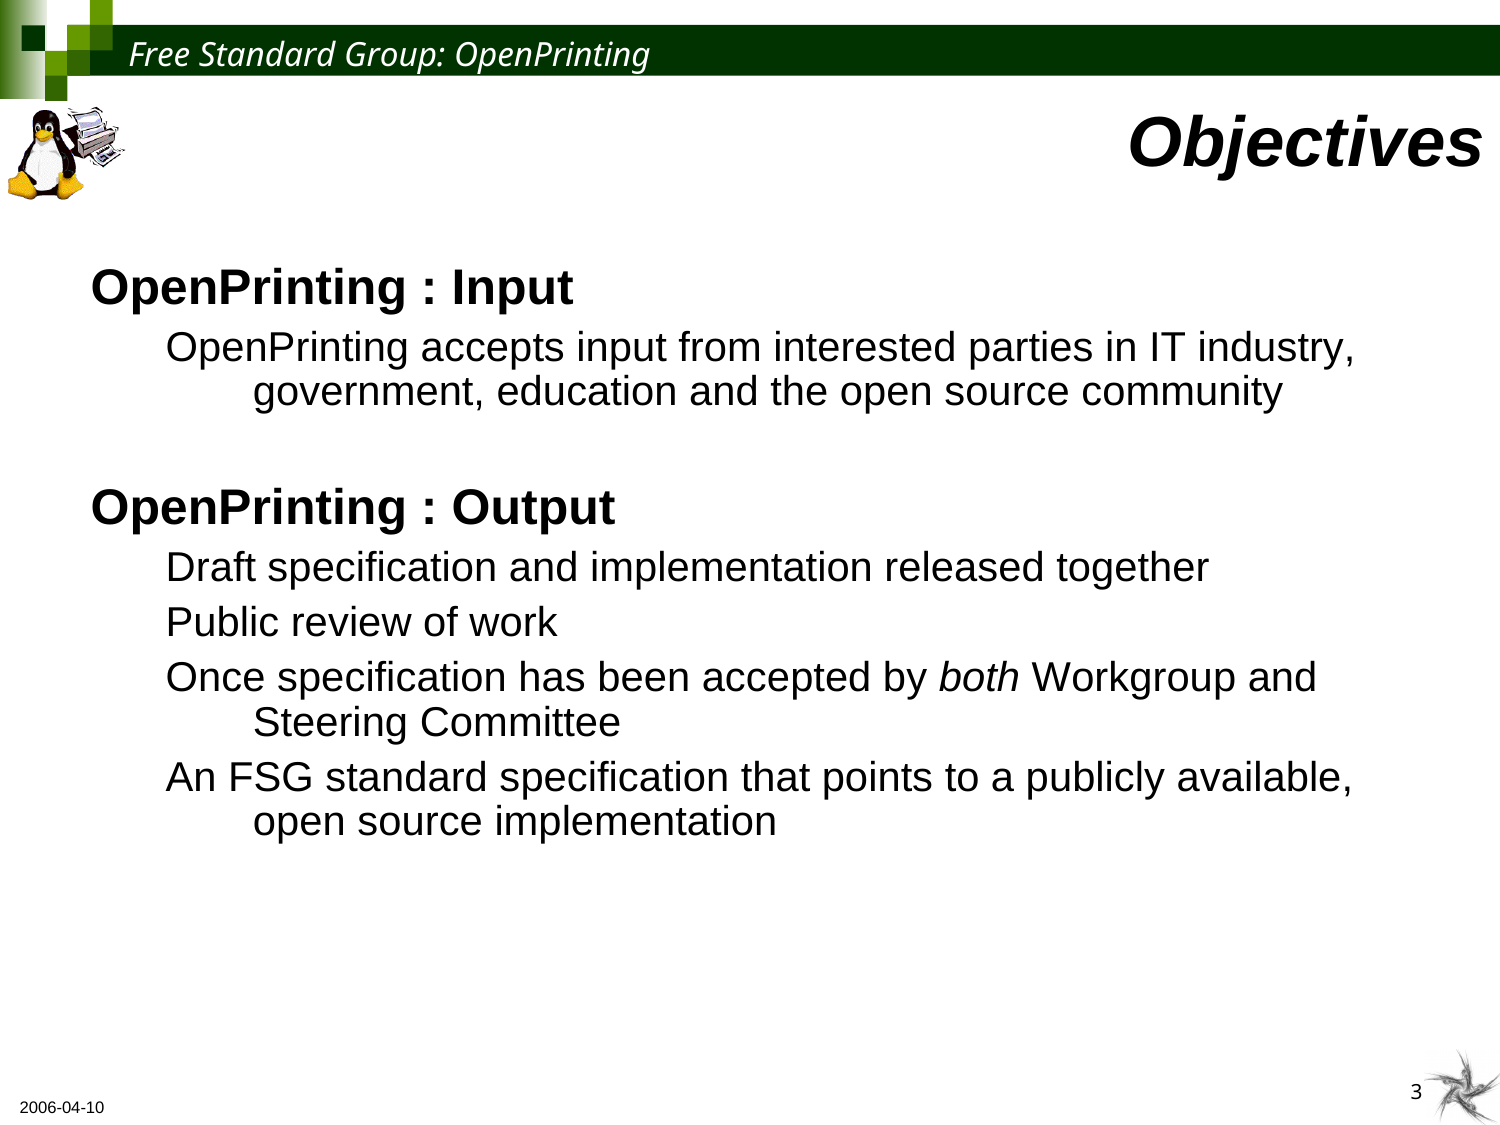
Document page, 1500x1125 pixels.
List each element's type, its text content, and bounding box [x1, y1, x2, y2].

picture [1424, 1049, 1500, 1125]
picture [0, 96, 133, 207]
list OpenPrinting : Input OpenPrinting accepts input from interested parties in IT industry, government, education and the open source community OpenPrinting : Output Draft specification and implementation released together Public review of work Once specification has been accepted by both Workgroup and Steering Committee An FSG standard specification that points to a publicly available, open source implementation [75, 253, 1426, 1042]
title Objectives [157, 75, 1500, 204]
